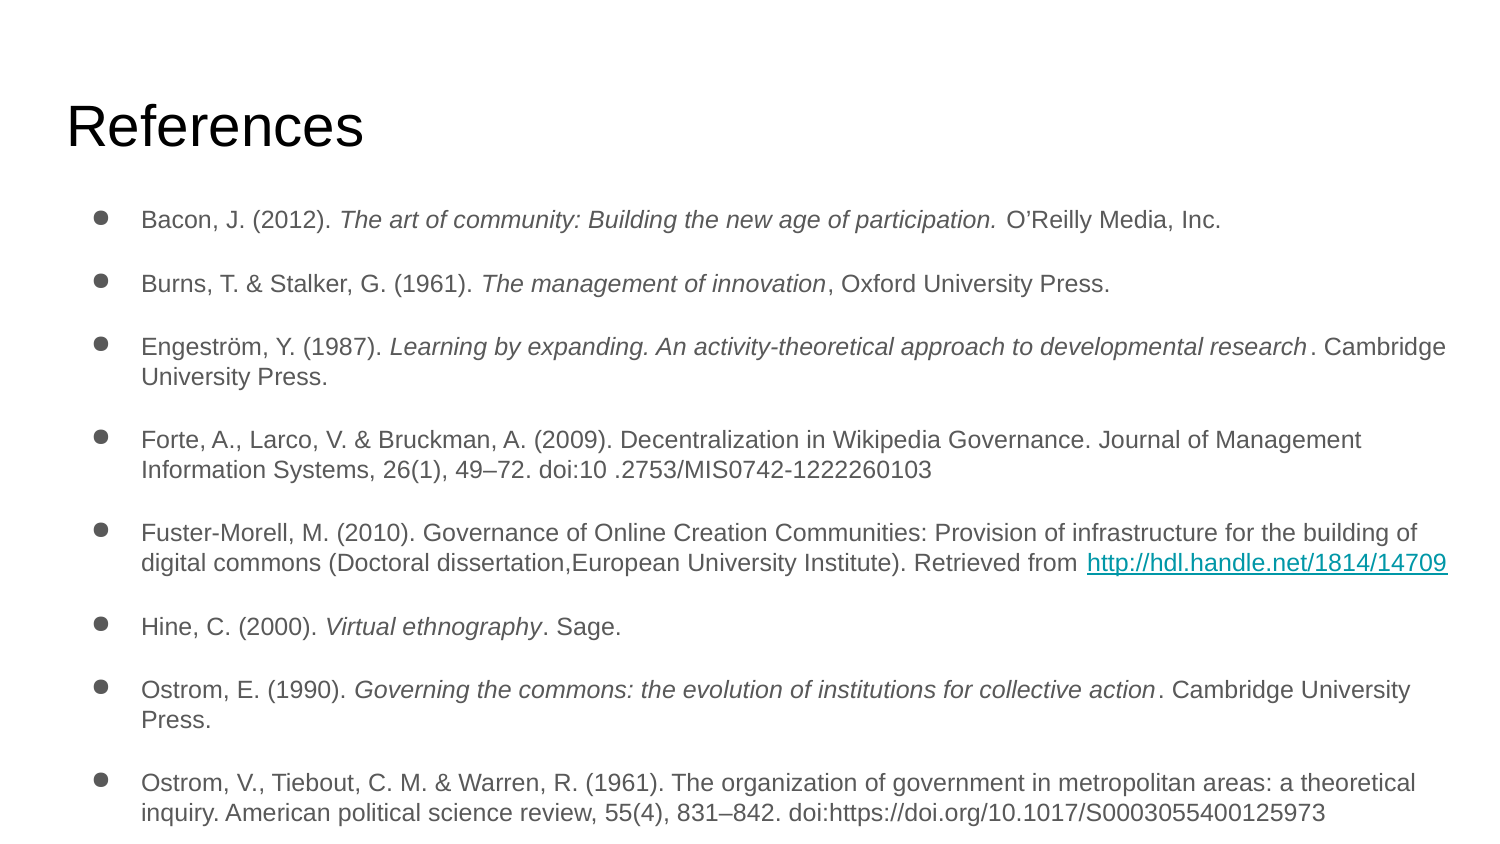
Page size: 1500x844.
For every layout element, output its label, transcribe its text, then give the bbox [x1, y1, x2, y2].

list Bacon, J. (2012). The art of community: Building the new age of participation. O’Reilly Media, Inc. Burns, T. & Stalker, G. (1961). The management of innovation, Oxford University Press. Engeström, Y. (1987). Learning by expanding. An activity-theoretical approach to developmental research. Cambridge University Press. Forte, A., Larco, V. & Bruckman, A. (2009). Decentralization in Wikipedia Governance. Journal of Management Information Systems, 26(1), 49–72. doi:10 .2753/MIS0742-1222260103 Fuster-Morell, M. (2010). Governance of Online Creation Communities: Provision of infrastructure for the building of digital commons (Doctoral dissertation,European University Institute). Retrieved from http://hdl.handle.net/1814/14709 Hine, C. (2000). Virtual ethnography. Sage. Ostrom, E. (1990). Governing the commons: the evolution of institutions for collective action. Cambridge University Press. Ostrom, V., Tiebout, C. M. & Warren, R. (1961). The organization of government in metropolitan areas: a theoretical inquiry. American political science review, 55(4), 831–842. doi:https://doi.org/10.1017/S0003055400125973 Viégas, F. B., Wattenberg, M. & McKeon, M. M. (2007). The Hidden Order of Wikipedia. Online Communities and Social Computing: Second International Conference, OCSC 2007, held as part of HCI International 2007, Beijing, China, July 22-27, 2007, Springer, 445–454. doi:10.1007/978-3-540-73257-0 49 Vygotsky, L. (1978). Mind in Society: The Development of Higher Psychological Processes. Harvard University Press. [51, 189, 1472, 750]
title References [51, 72, 1449, 167]
